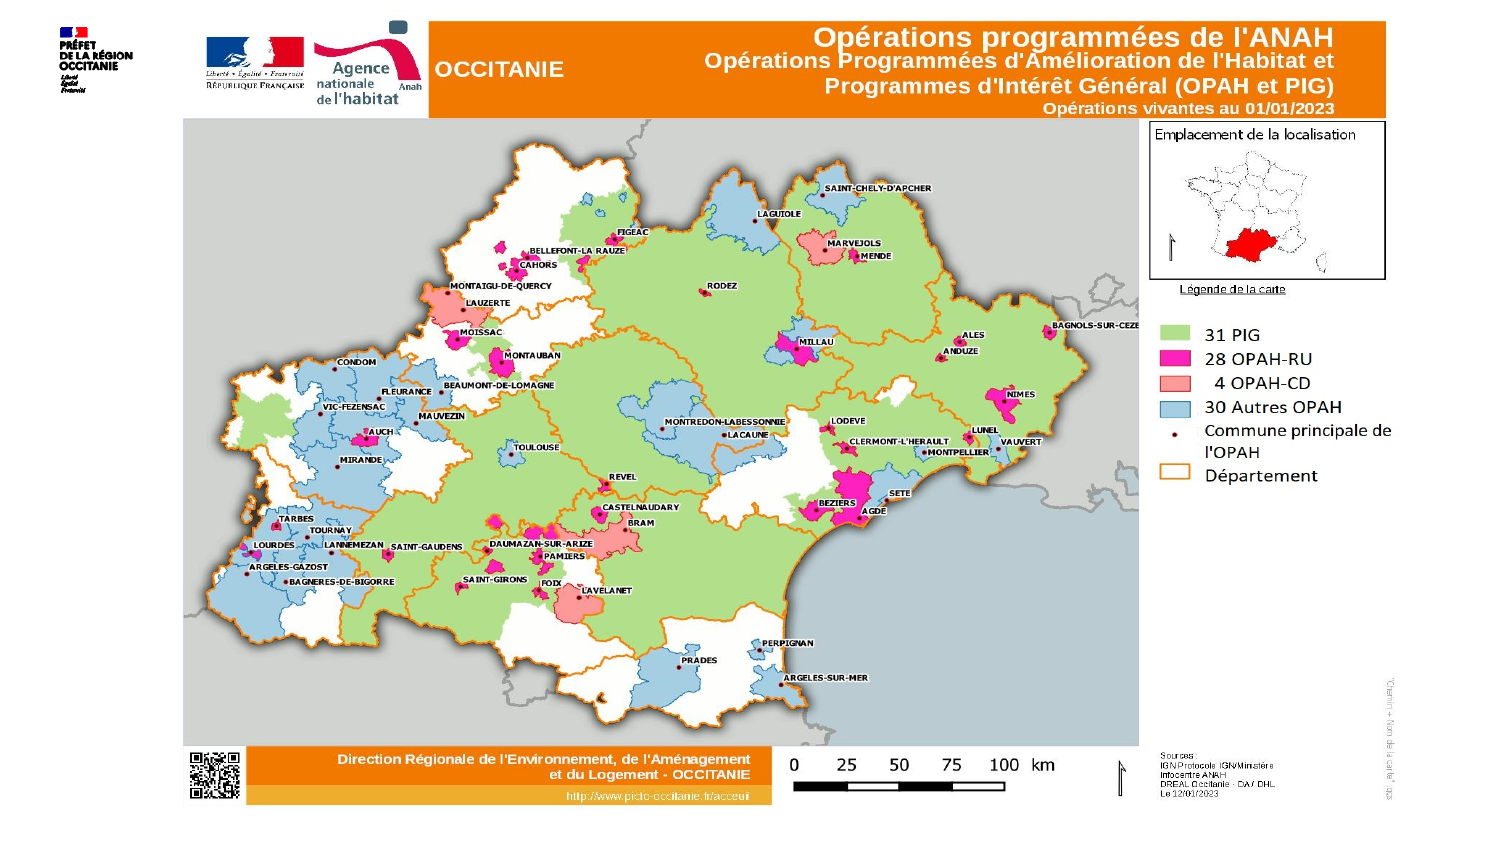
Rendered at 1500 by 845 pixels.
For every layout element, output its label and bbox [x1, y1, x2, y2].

picture [147, 0, 1418, 827]
picture [50, 17, 141, 101]
